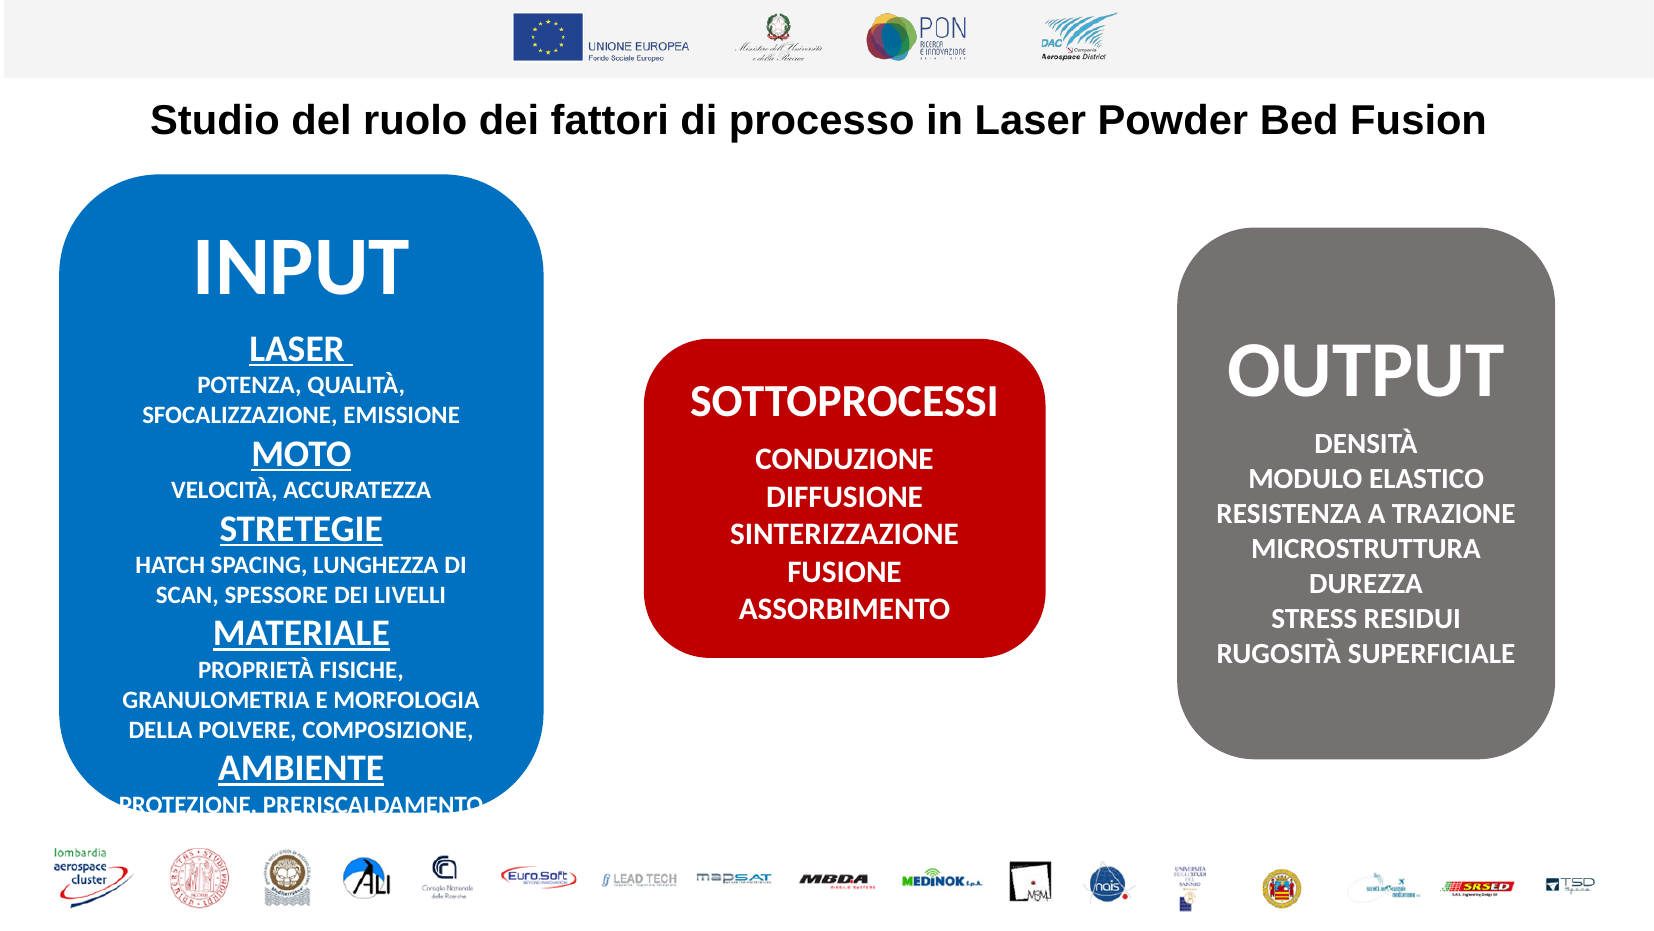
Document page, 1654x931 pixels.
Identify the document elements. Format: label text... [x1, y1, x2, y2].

text_box OUTPUT Densità Modulo elastico Resistenza a trazione Microstruttura Durezza Stress residui Rugosità superficiale [1177, 227, 1556, 760]
text_box input Laser Potenza, qualità, sfocalizzazione, emissione moto Velocità, accuratezza stretegie Hatch spacing, lunghezza di scan, spessore dei livelli materiale Proprietà fisiche, granulometria e morfologia della polvere, composizione, ambiente Protezione, preriscaldamento [59, 174, 544, 813]
picture [4, 0, 1654, 78]
picture [54, 848, 1595, 931]
text_box sottoprocessi Conduzione diffusione Sinterizzazione Fusione assorbimento [643, 338, 1046, 658]
text_box Studio del ruolo dei fattori di processo in Laser Powder Bed Fusion [43, 84, 1595, 273]
